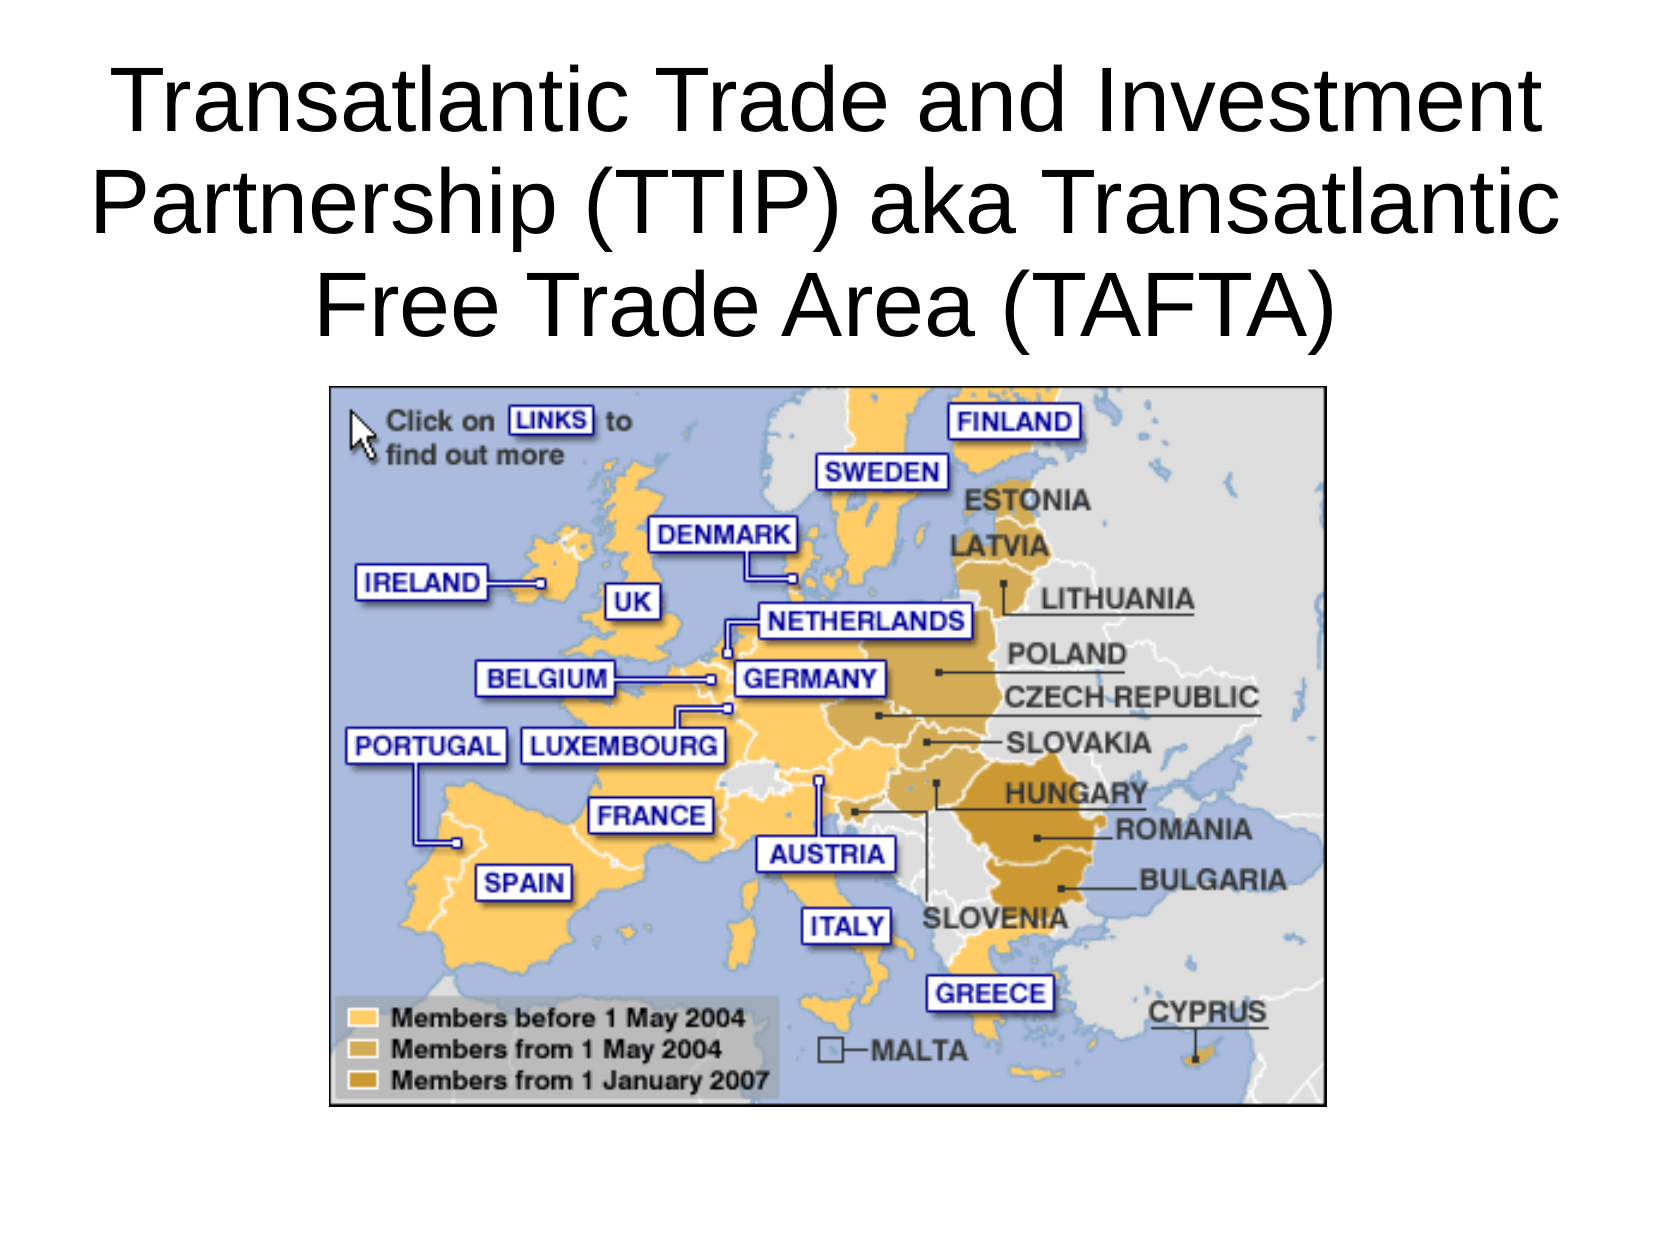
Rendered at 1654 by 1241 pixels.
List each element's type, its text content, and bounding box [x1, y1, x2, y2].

title Transatlantic Trade and Investment Partnership (TTIP) aka Transatlantic Free Trade Area (TAFTA) [82, 0, 1571, 406]
picture [329, 386, 1327, 1107]
